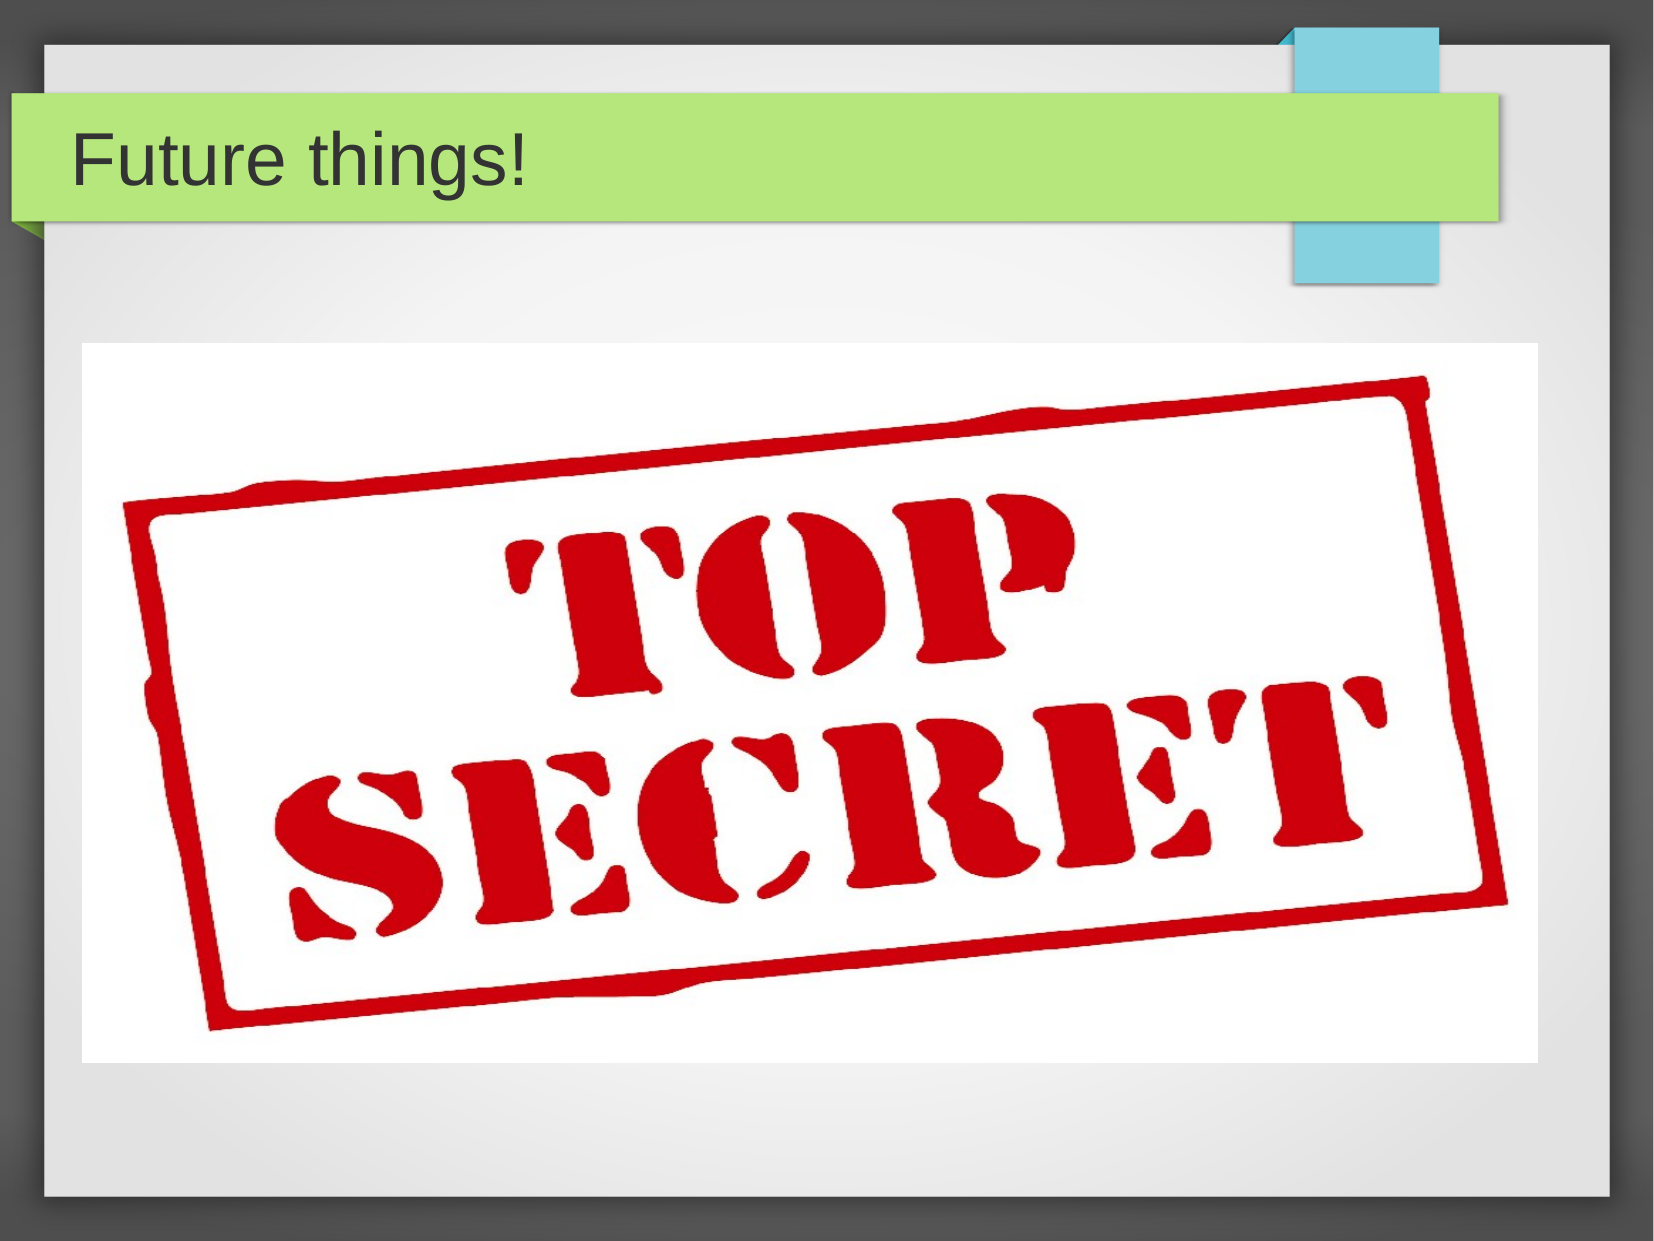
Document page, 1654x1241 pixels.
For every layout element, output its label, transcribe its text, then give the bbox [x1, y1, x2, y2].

title Future things! [70, 106, 1229, 213]
picture [0, 0, 1654, 1241]
